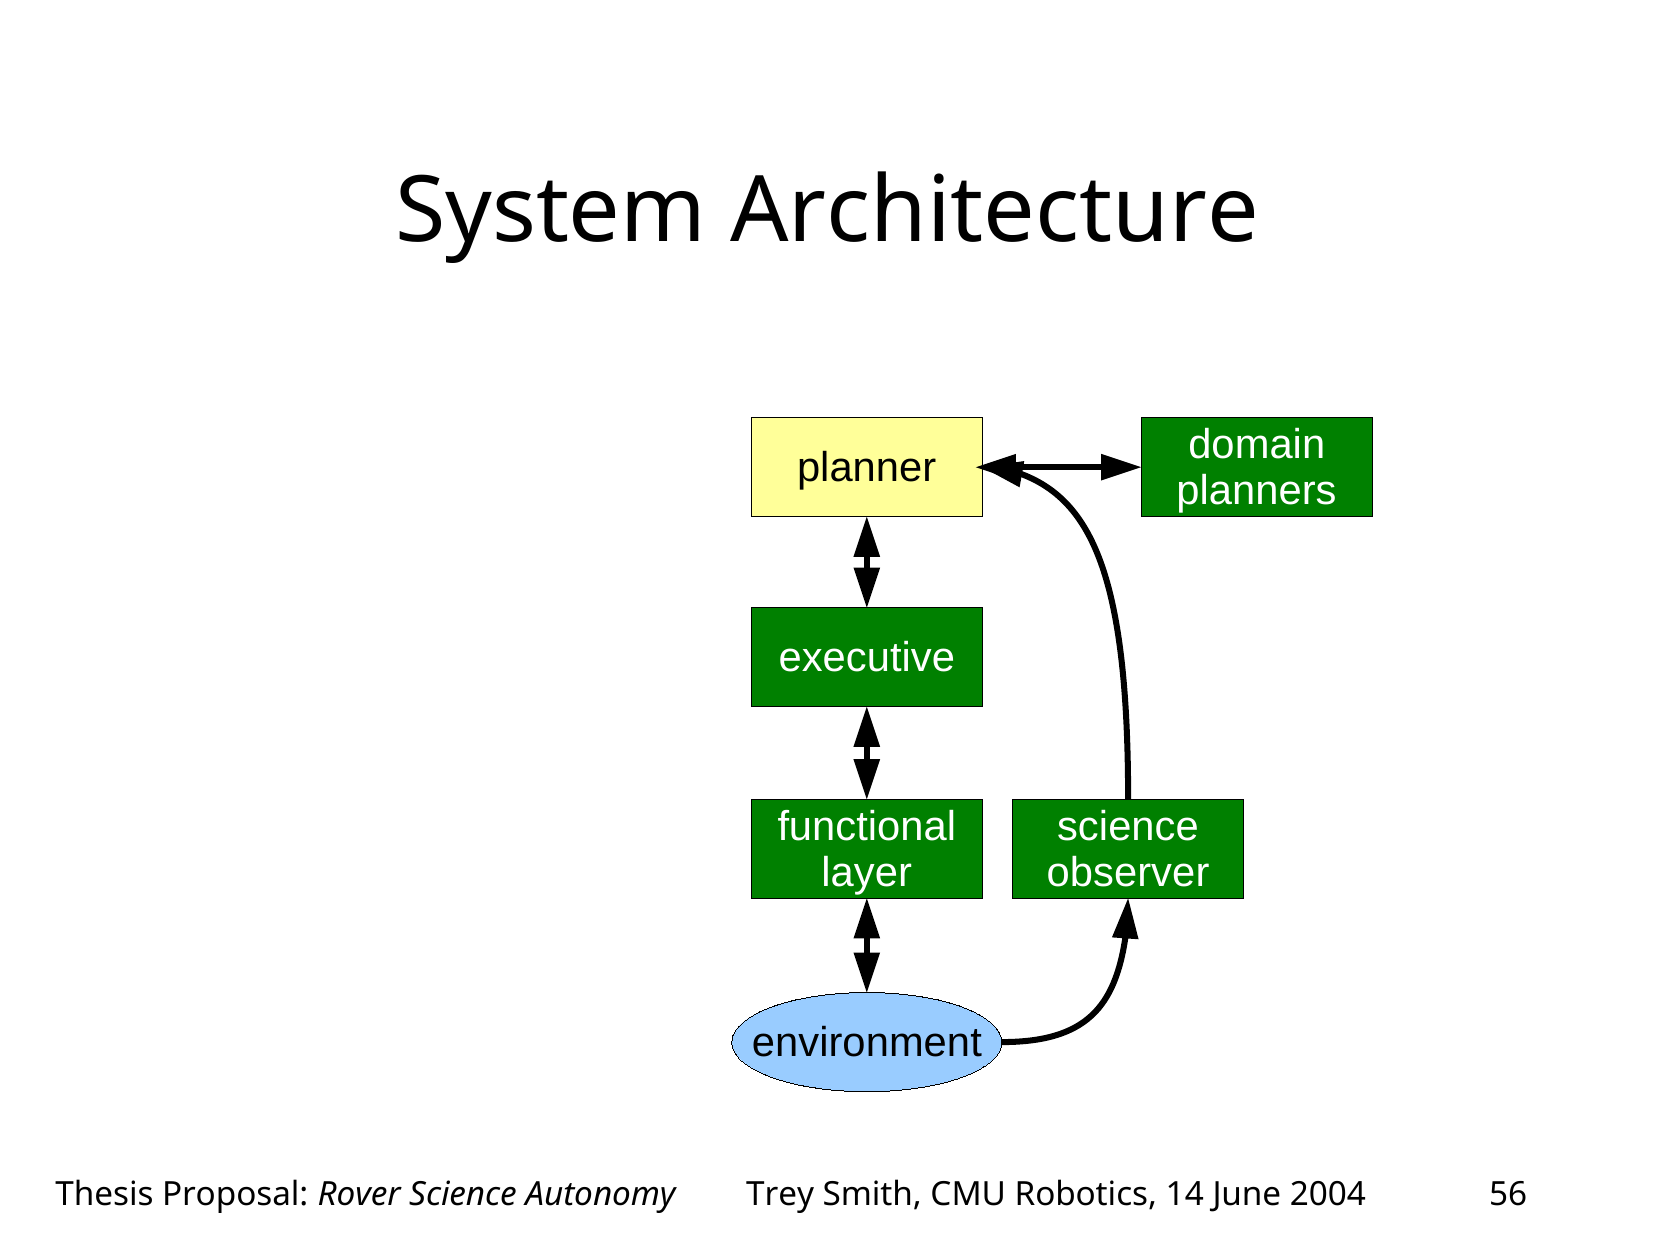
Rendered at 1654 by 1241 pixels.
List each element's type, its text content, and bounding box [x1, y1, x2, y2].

text_box domain planners [1141, 417, 1373, 517]
text_box science observer [1012, 799, 1244, 899]
text_box functional layer [751, 799, 983, 899]
text_box planner [751, 417, 983, 517]
title System Architecture [121, 102, 1534, 311]
text_box environment [731, 992, 1002, 1092]
text_box executive [751, 607, 983, 707]
